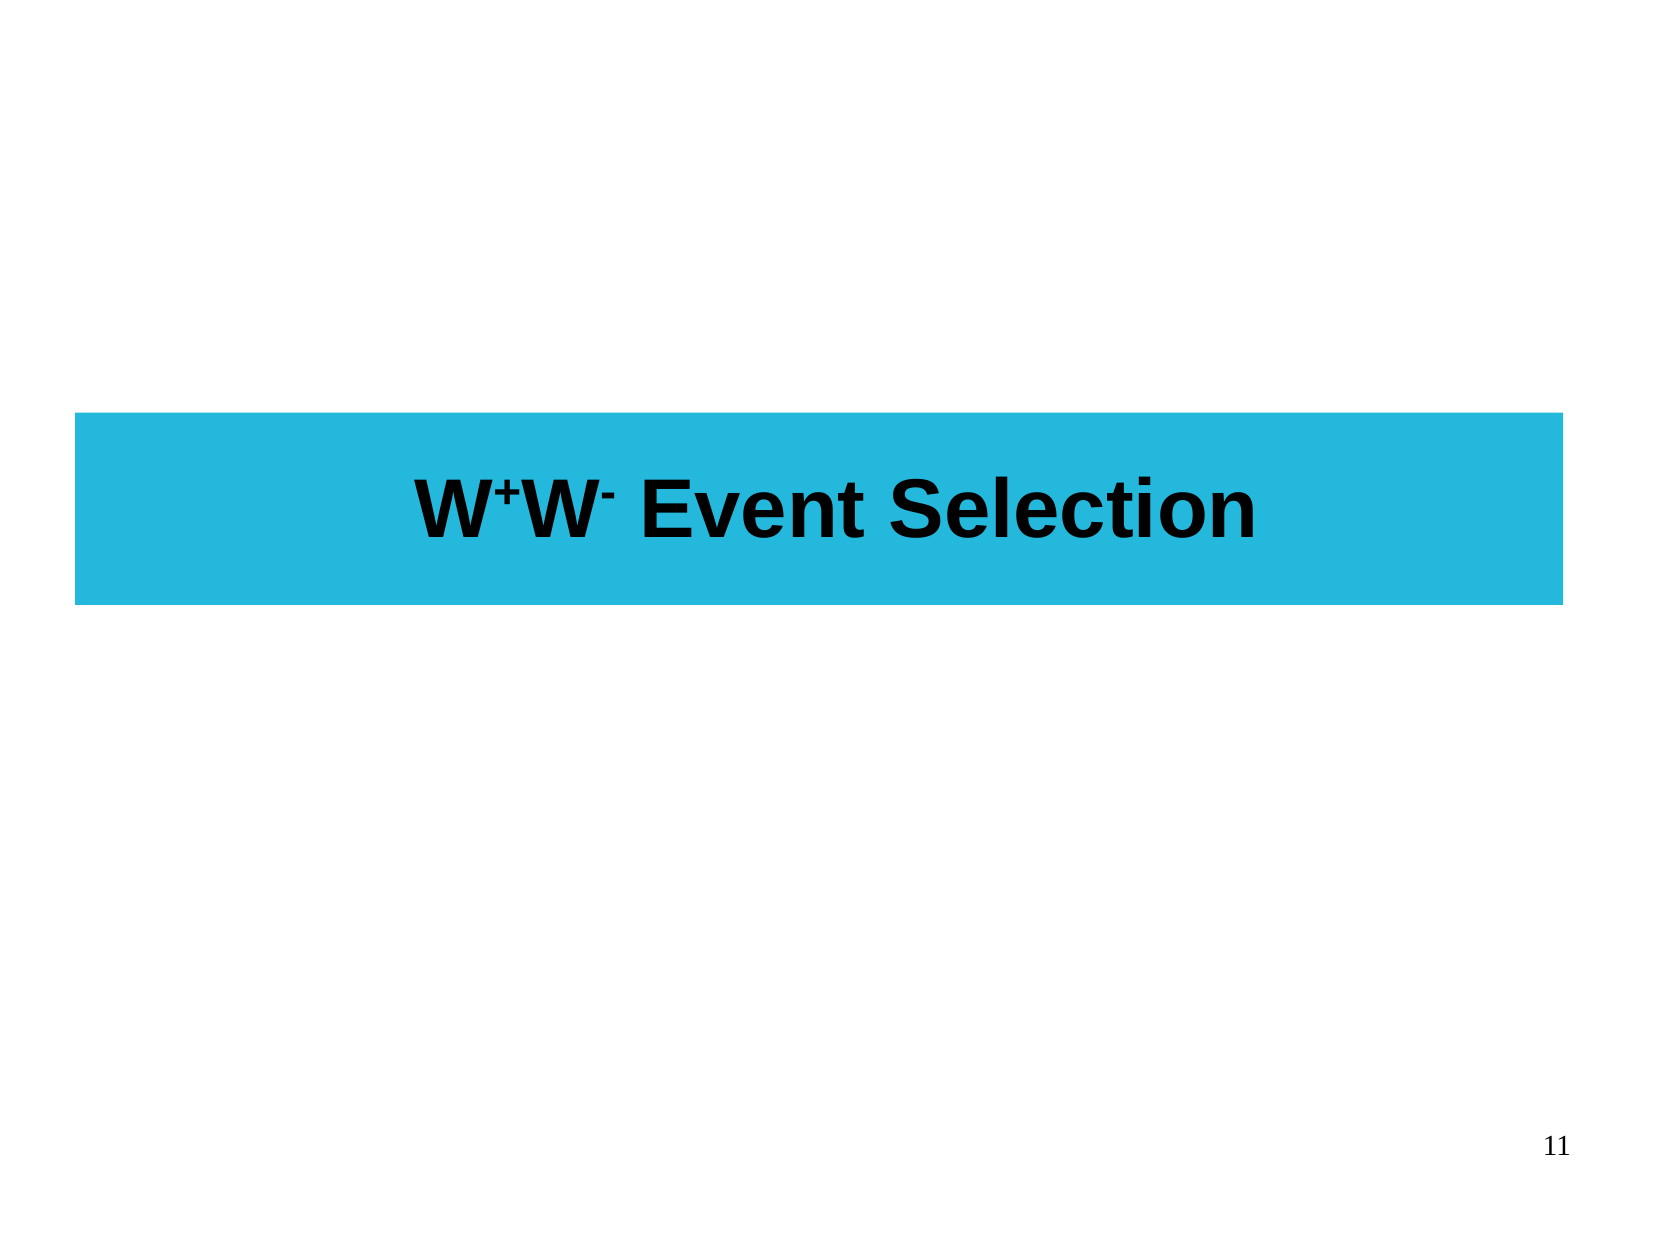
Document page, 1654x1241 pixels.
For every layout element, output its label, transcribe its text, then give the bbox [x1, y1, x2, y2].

title W+W- Event Selection [75, 412, 1564, 605]
